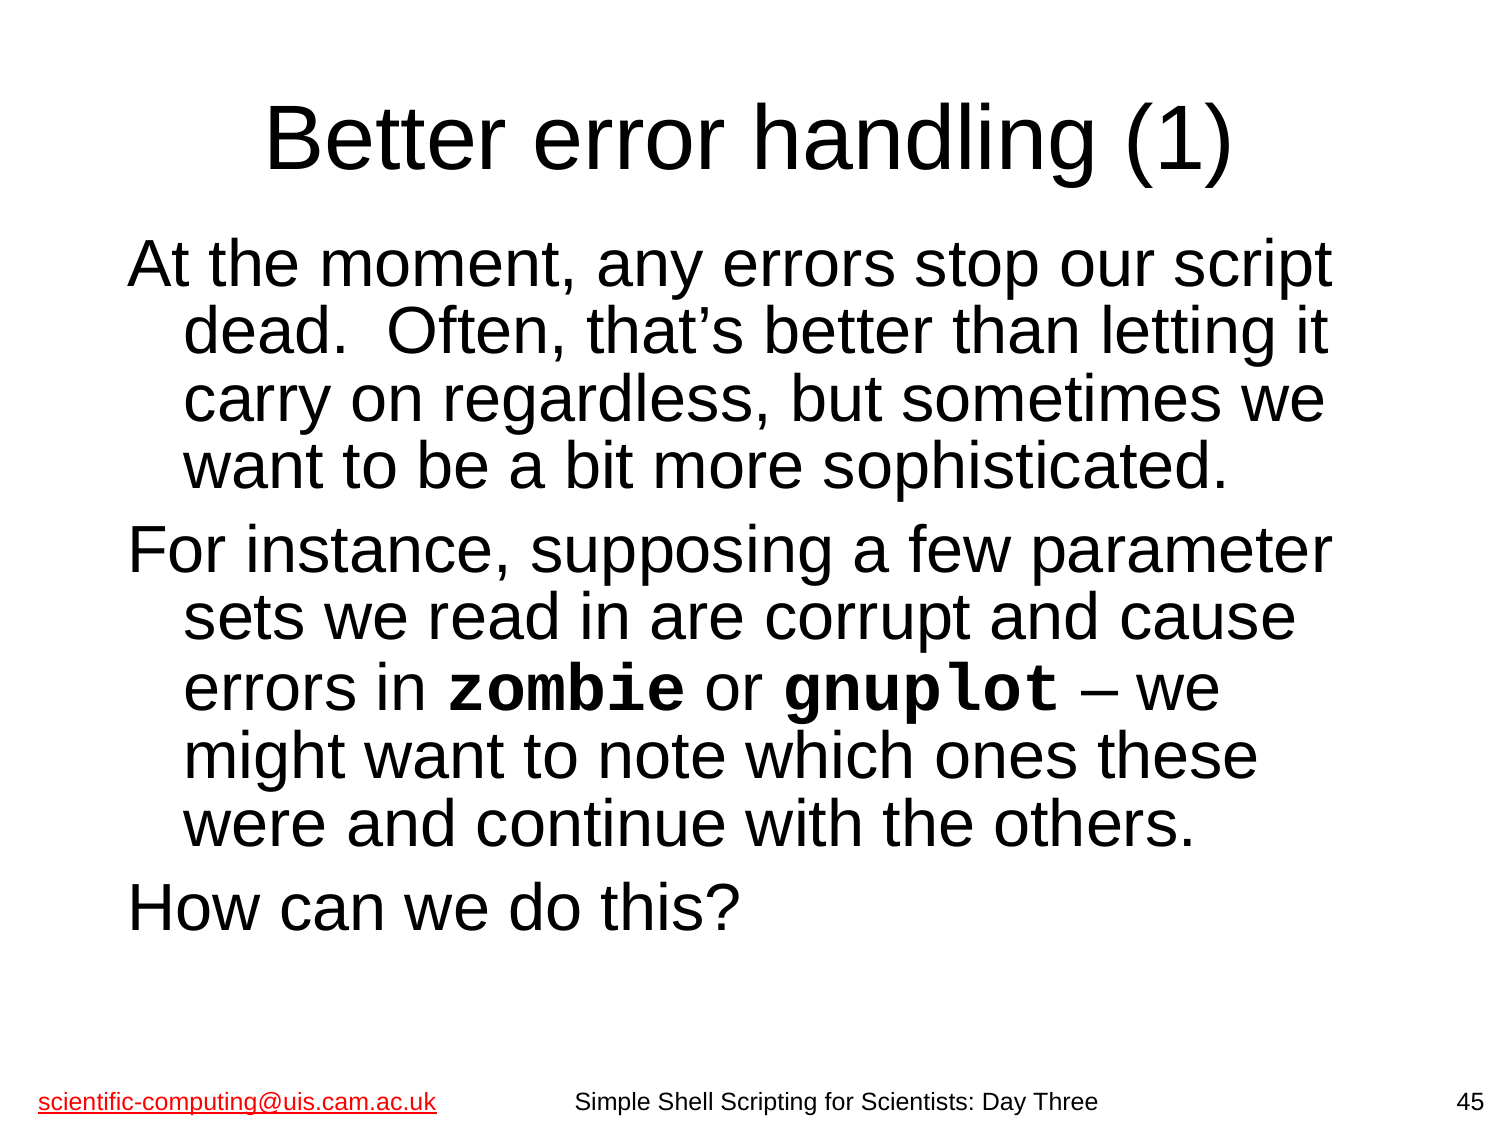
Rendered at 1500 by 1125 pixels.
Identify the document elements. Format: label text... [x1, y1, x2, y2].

list At the moment, any errors stop our script dead. Often, that’s better than letting it carry on regardless, but sometimes we want to be a bit more sophisticated. For instance, supposing a few parameter sets we read in are corrupt and cause errors in zombie or gnuplot – we might want to note which ones these were and continue with the others. How can we do this? [112, 224, 1388, 1000]
title Better error handling (1) [112, 78, 1388, 197]
